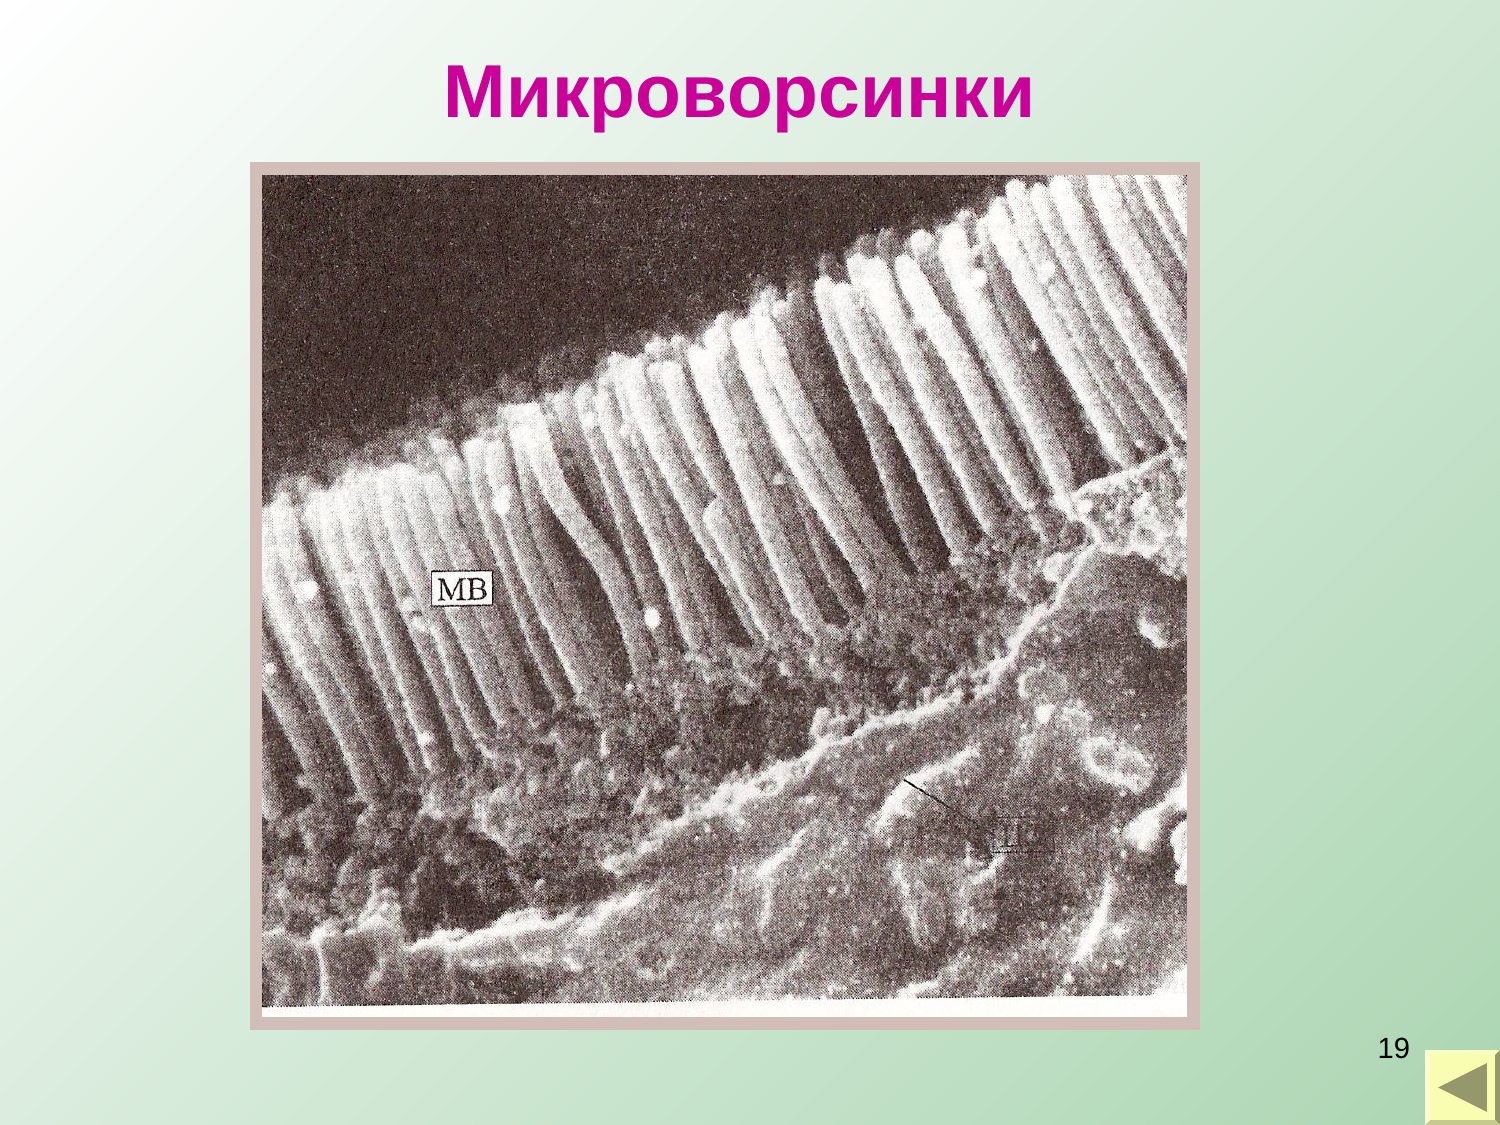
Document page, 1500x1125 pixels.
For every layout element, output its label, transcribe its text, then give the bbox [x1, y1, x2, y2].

text_box Микроворсинки [337, 37, 1163, 138]
picture [262, 174, 1188, 1018]
text_box [1427, 1050, 1500, 1125]
